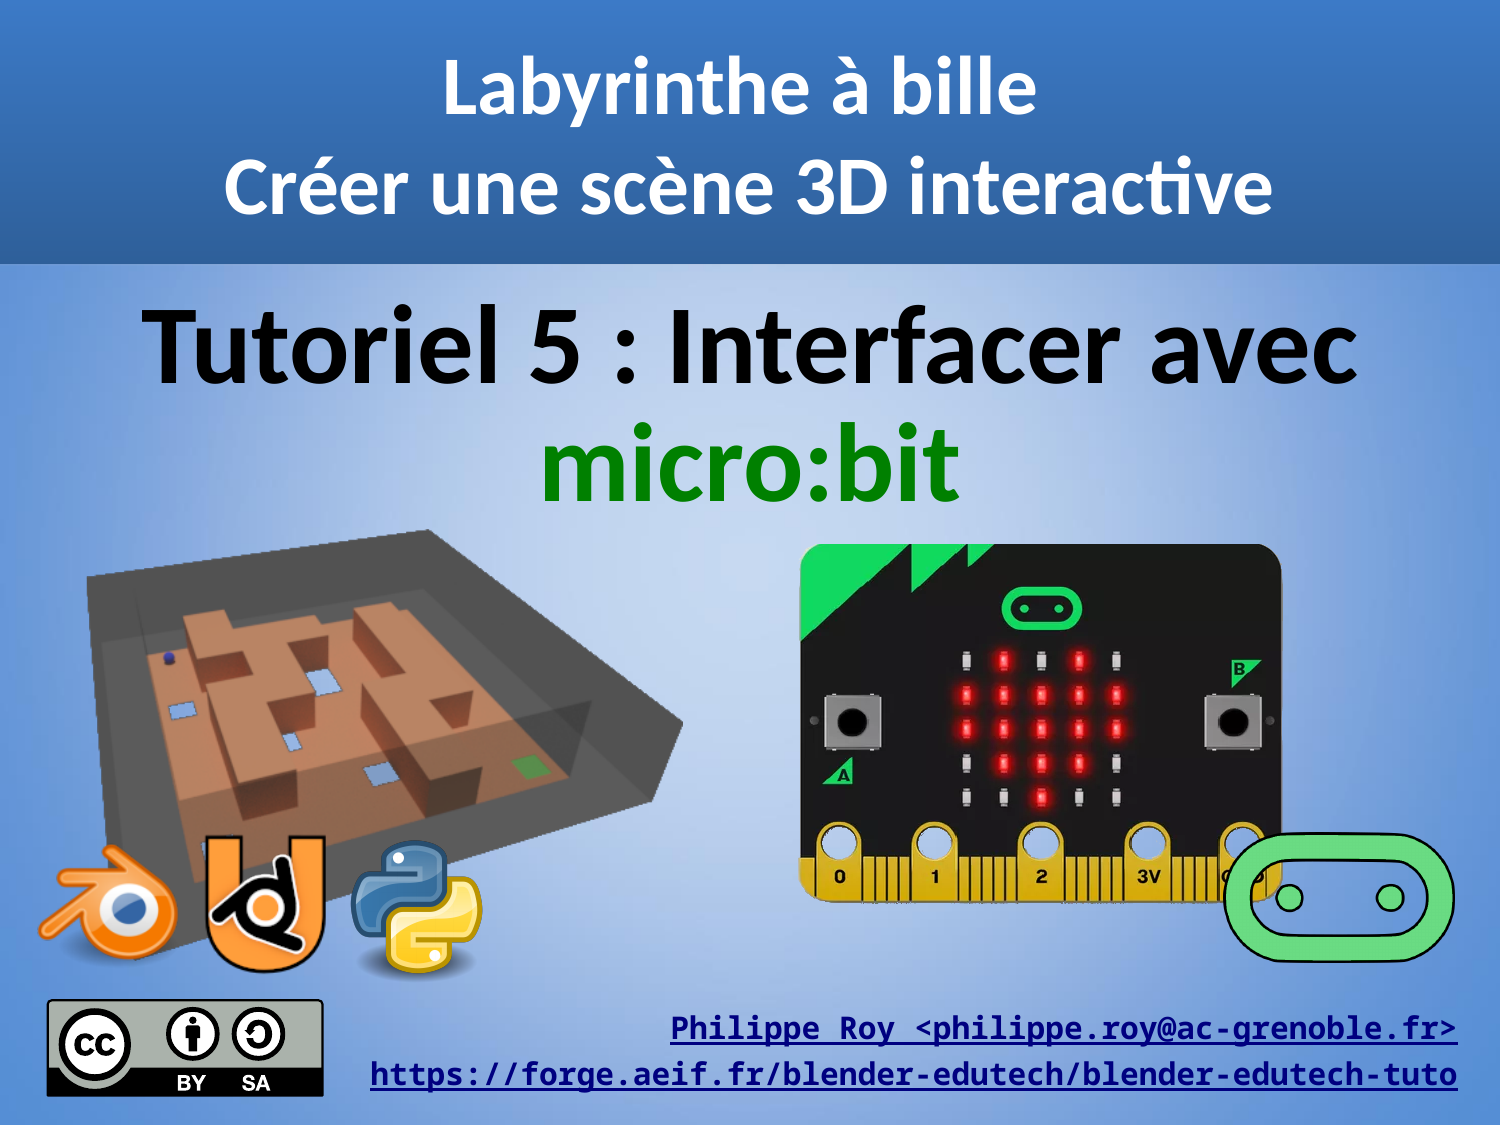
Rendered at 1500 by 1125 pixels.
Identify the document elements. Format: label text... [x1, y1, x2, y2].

text_box https://forge.aeif.fr/blender-edutech/blender-edutech-tuto [338, 1051, 1473, 1097]
picture [0, 264, 1500, 281]
text_box Tutoriel 5 : Interfacer avec micro:bit [0, 281, 1500, 584]
picture [0, 584, 1500, 1125]
text_box Philippe Roy <philippe.roy@ac-grenoble.fr> [338, 1004, 1473, 1051]
title Labyrinthe à bille Créer une scène 3D interactive [0, 0, 1500, 264]
